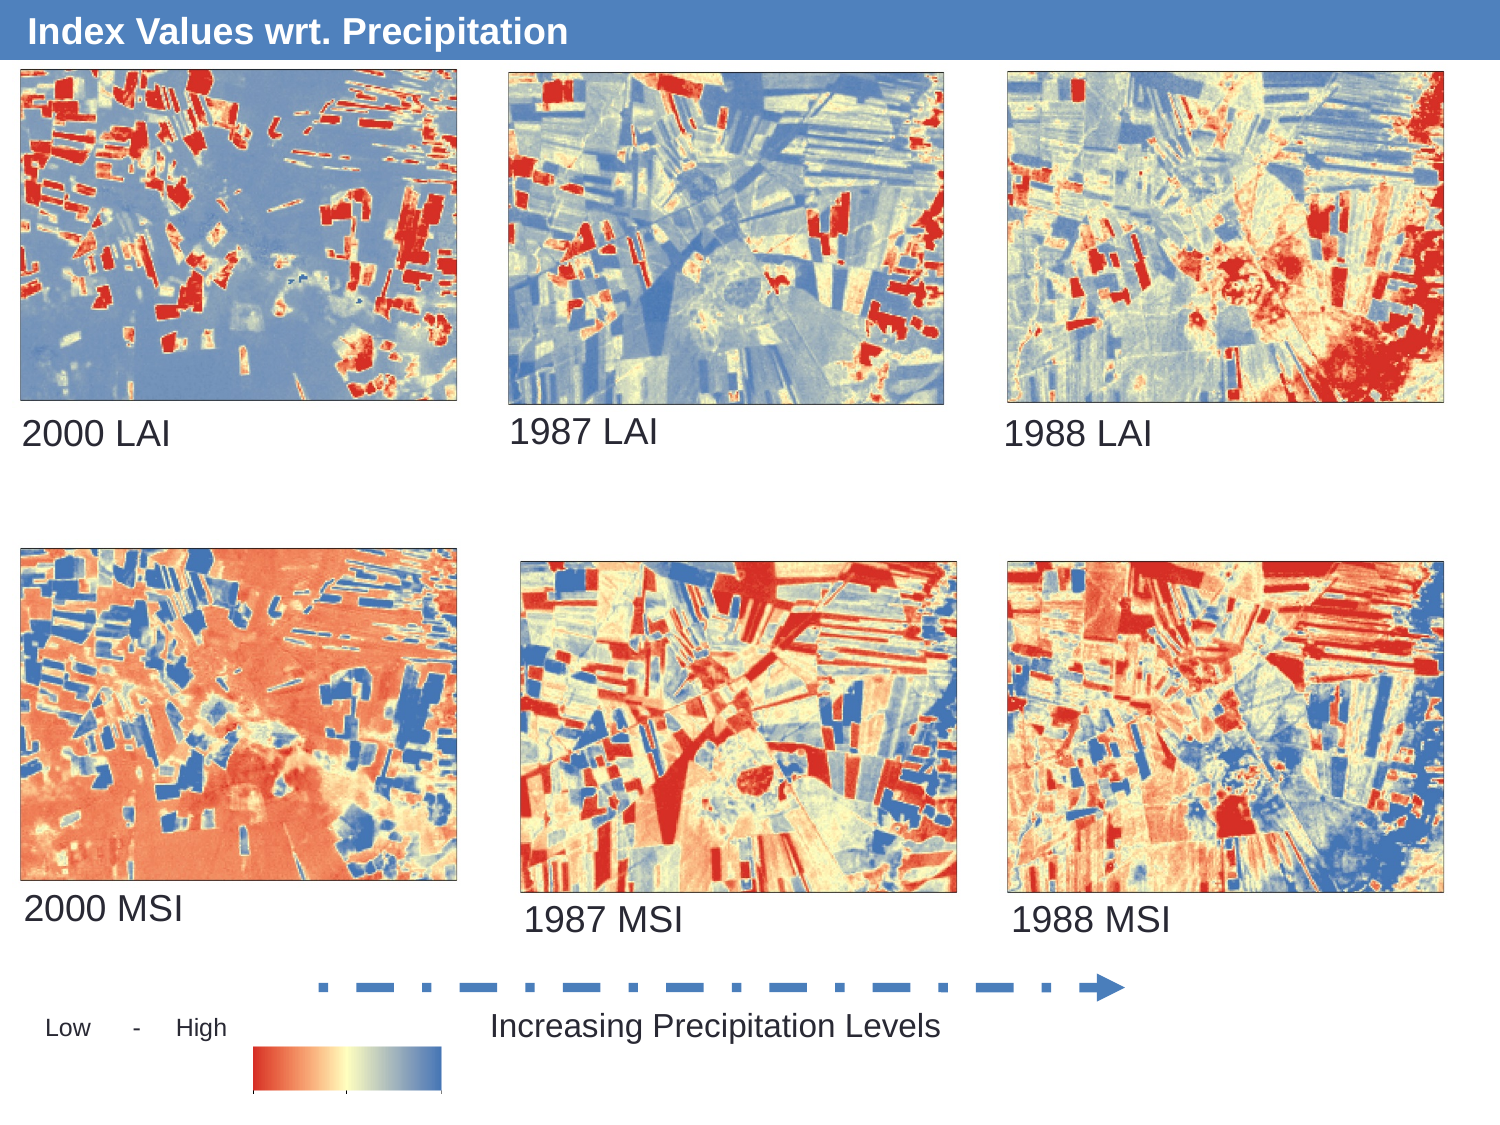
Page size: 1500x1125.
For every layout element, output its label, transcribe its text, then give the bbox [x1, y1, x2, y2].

text_box Index Values wrt. Precipitation [12, 0, 1038, 60]
text_box Increasing Precipitation Levels [474, 997, 1000, 1052]
text_box 1988 MSI [996, 887, 1187, 948]
picture [240, 1037, 451, 1100]
text_box 1987 MSI [508, 887, 699, 948]
text_box 2000 MSI [8, 876, 199, 937]
picture [500, 63, 950, 412]
picture [512, 552, 963, 900]
text_box 1987 LAI [494, 399, 674, 460]
text_box 2000 LAI [6, 401, 187, 462]
picture [12, 539, 463, 888]
text_box 1988 LAI [988, 401, 1169, 462]
picture [999, 62, 1450, 410]
picture [12, 60, 463, 408]
text_box Low - High [30, 1004, 263, 1050]
picture [999, 552, 1450, 900]
